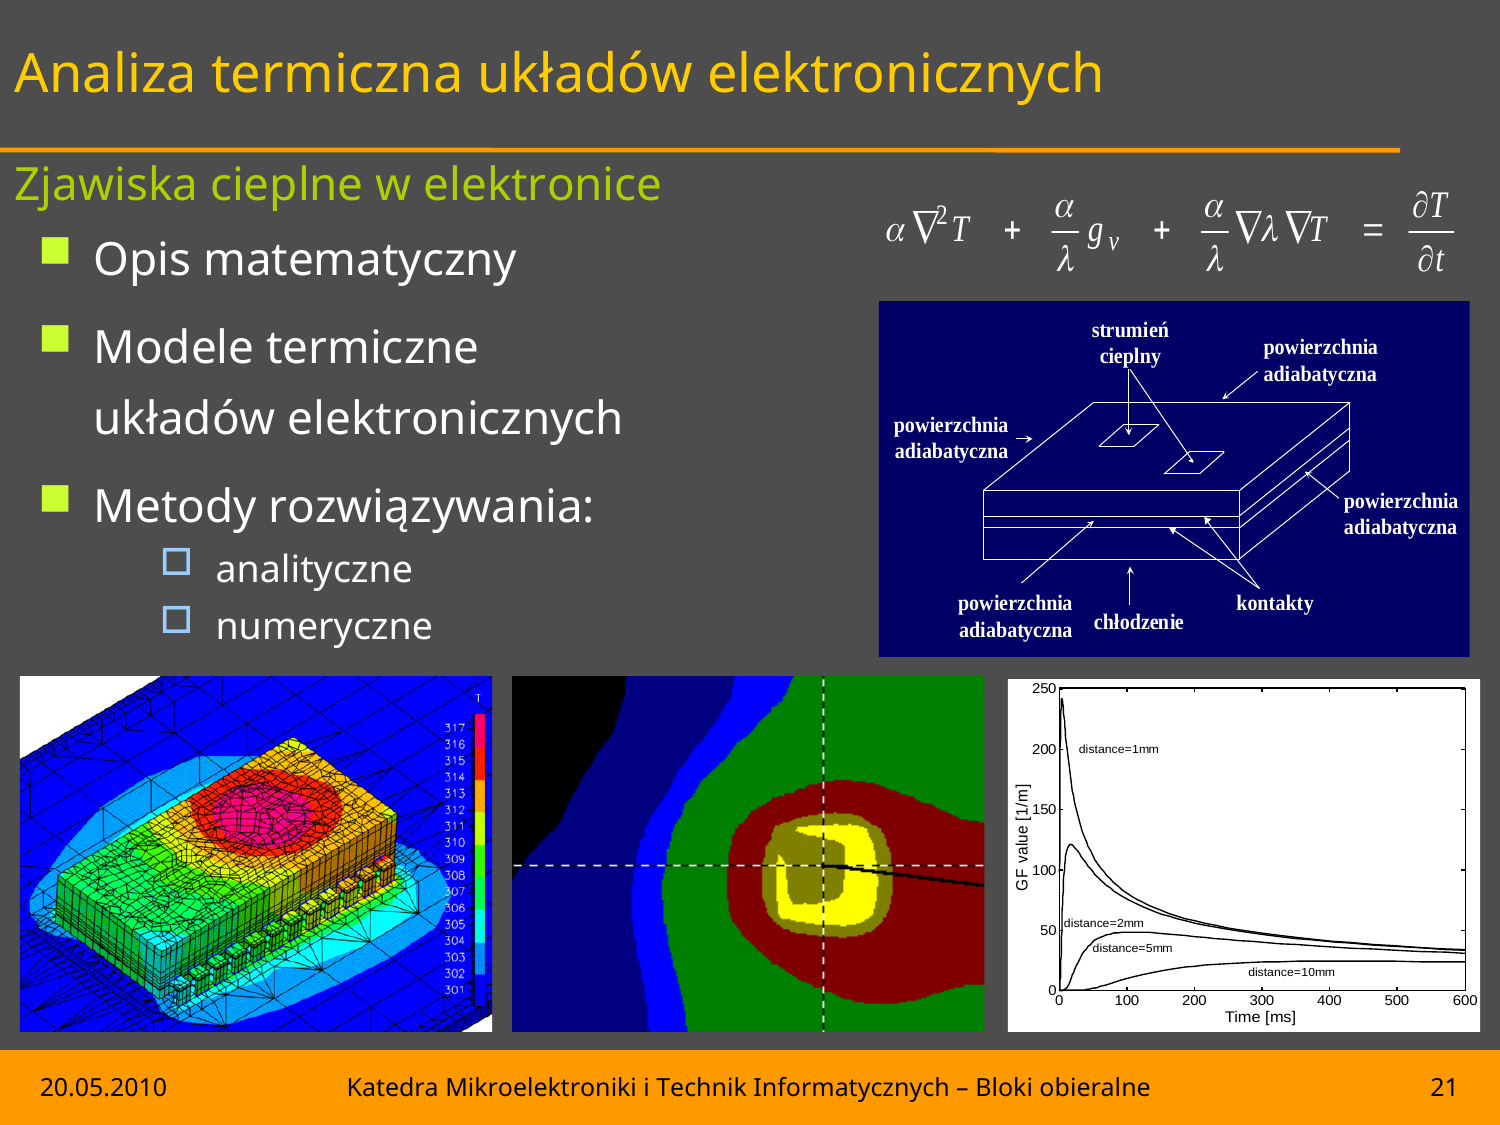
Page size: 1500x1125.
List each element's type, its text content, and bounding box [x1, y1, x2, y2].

picture [878, 175, 1465, 293]
picture [1007, 679, 1481, 1035]
picture [878, 301, 1470, 657]
picture [512, 676, 985, 1032]
text_box Zjawiska cieplne w elektronice [0, 147, 731, 218]
text_box Analiza termiczna układów elektronicznych [0, 0, 1500, 142]
text_box Opis matematyczny Modele termiczne układów elektronicznych Metody rozwiązywania: analityczne numeryczne [23, 205, 1079, 655]
picture [19, 676, 493, 1032]
